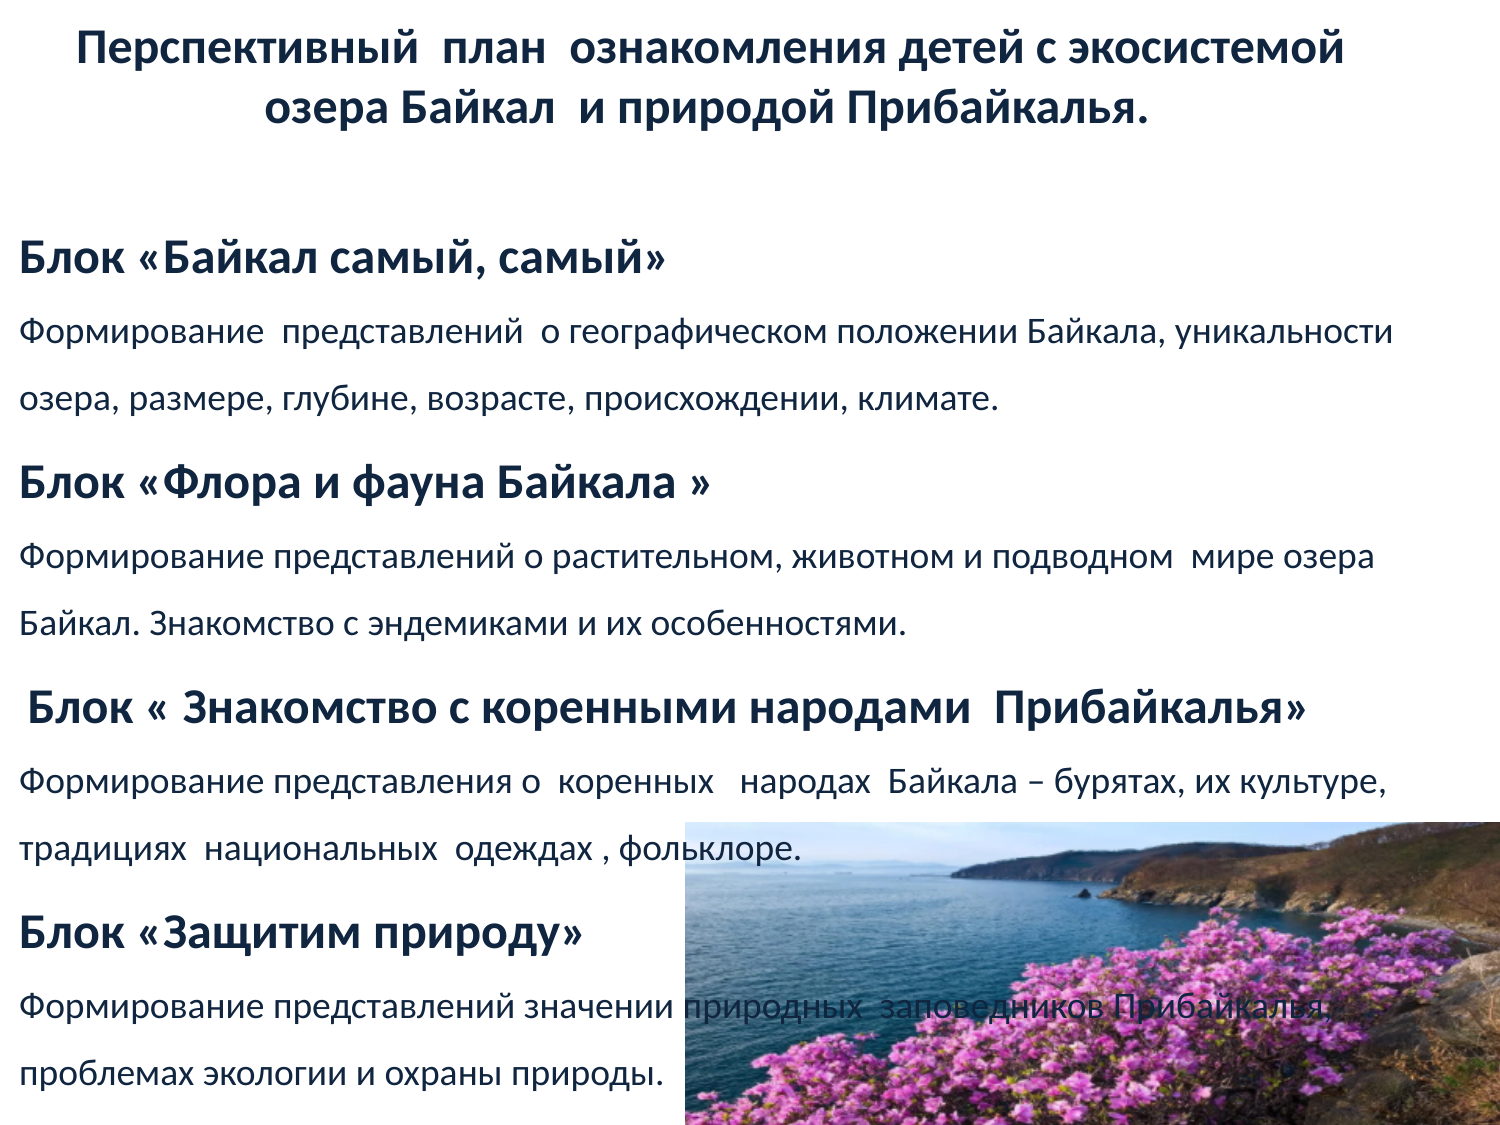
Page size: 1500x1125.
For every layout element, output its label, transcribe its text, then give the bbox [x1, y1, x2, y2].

text_box Перспективный план ознакомления детей с экосистемой озера Байкал и природой Прибайкалья. Блок «Байкал самый, самый» Формирование представлений о географическом положении Байкала, уникальности озера, размере, глубине, возрасте, происхождении, климате. Блок «Флора и фауна Байкала » Формирование представлений о растительном, животном и подводном мире озера Байкал. Знакомство с эндемиками и их особенностями. Блок « Знакомство с коренными народами Прибайкалья» Формирование представления о коренных народах Байкала – бурятах, их культуре, традициях национальных одеждах , фольклоре. Блок «Защитим природу» Формирование представлений значении природных заповедников Прибайкалья, проблемах экологии и охраны природы. [4, 6, 1500, 1125]
